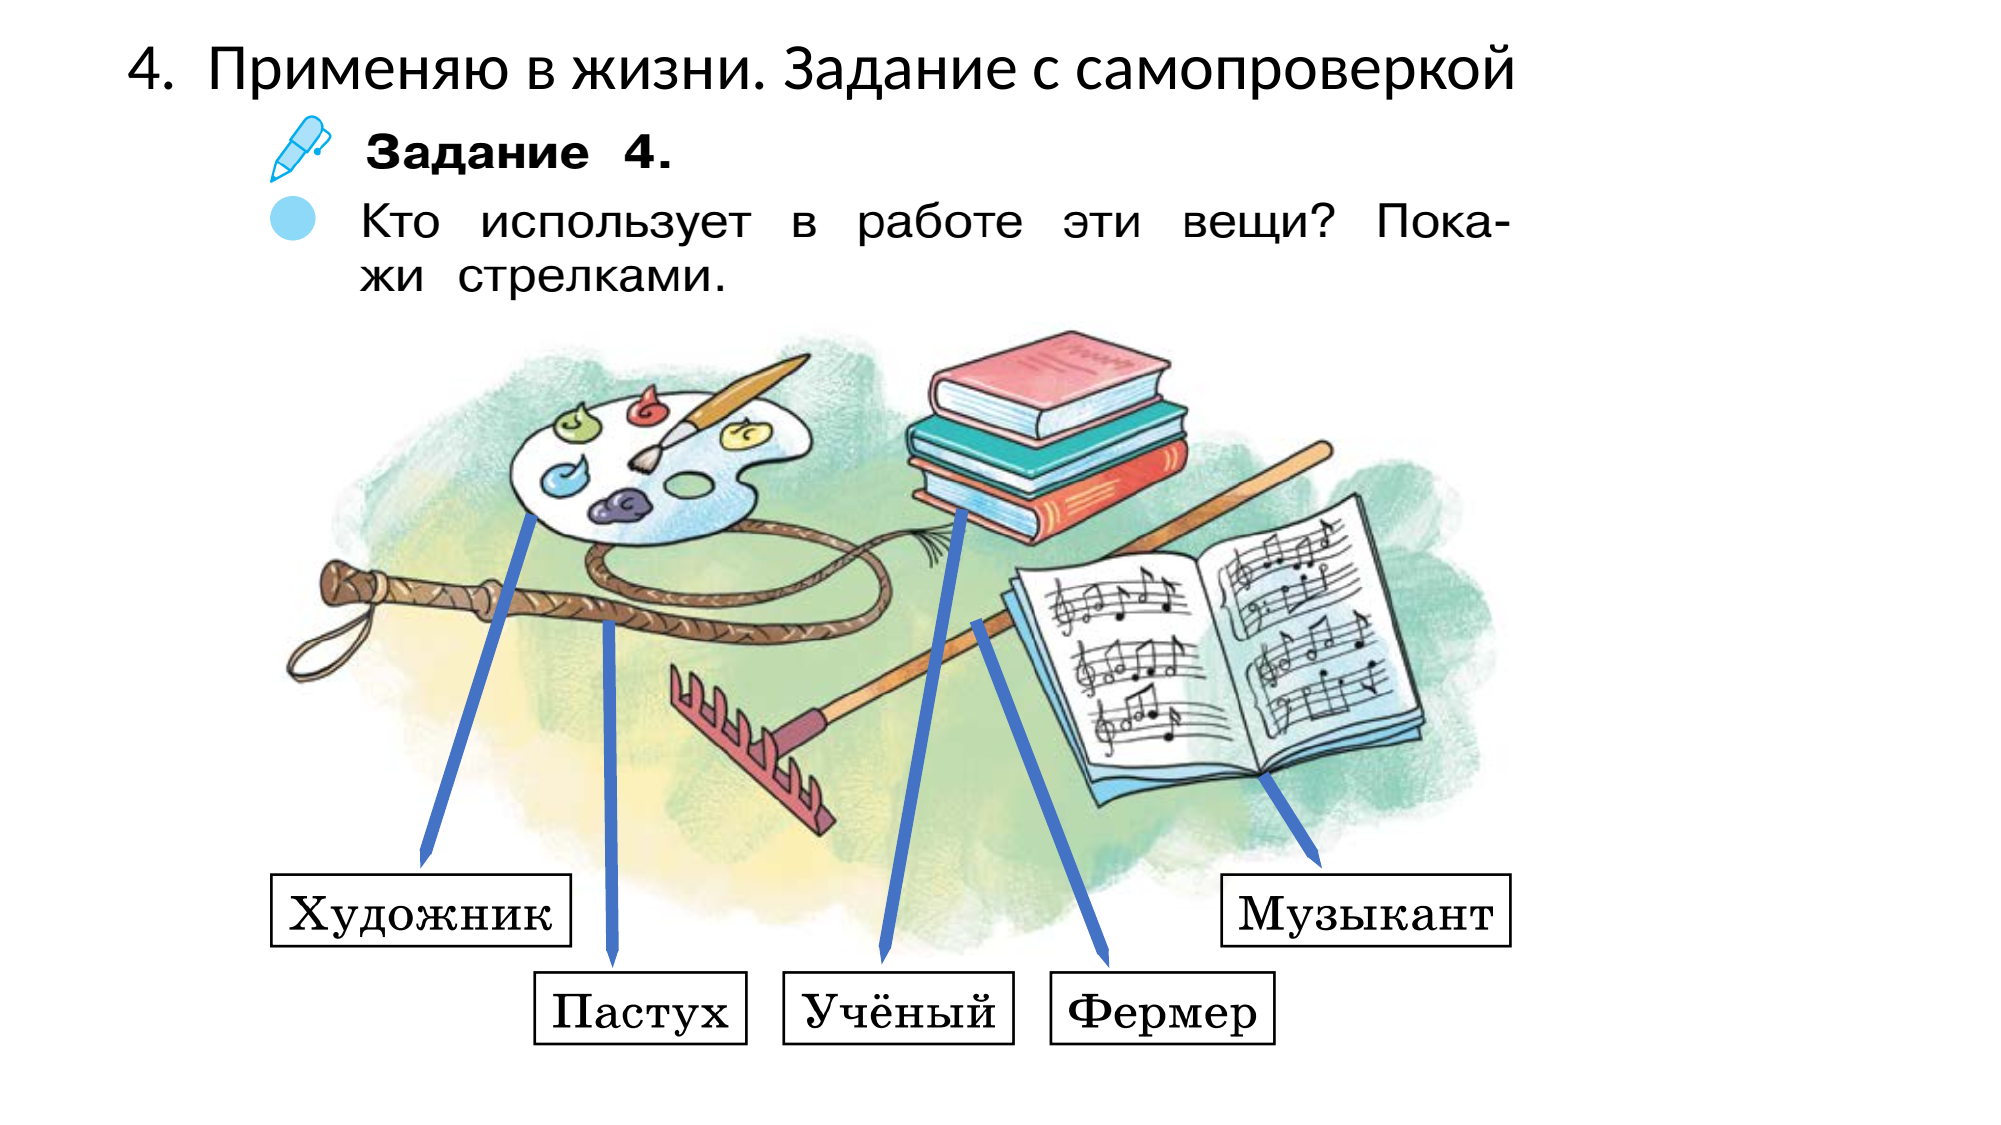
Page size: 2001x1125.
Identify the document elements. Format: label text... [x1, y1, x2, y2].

picture [219, 111, 1544, 1064]
title 4. Применяю в жизни. Задание с самопроверкой [112, 25, 1838, 112]
